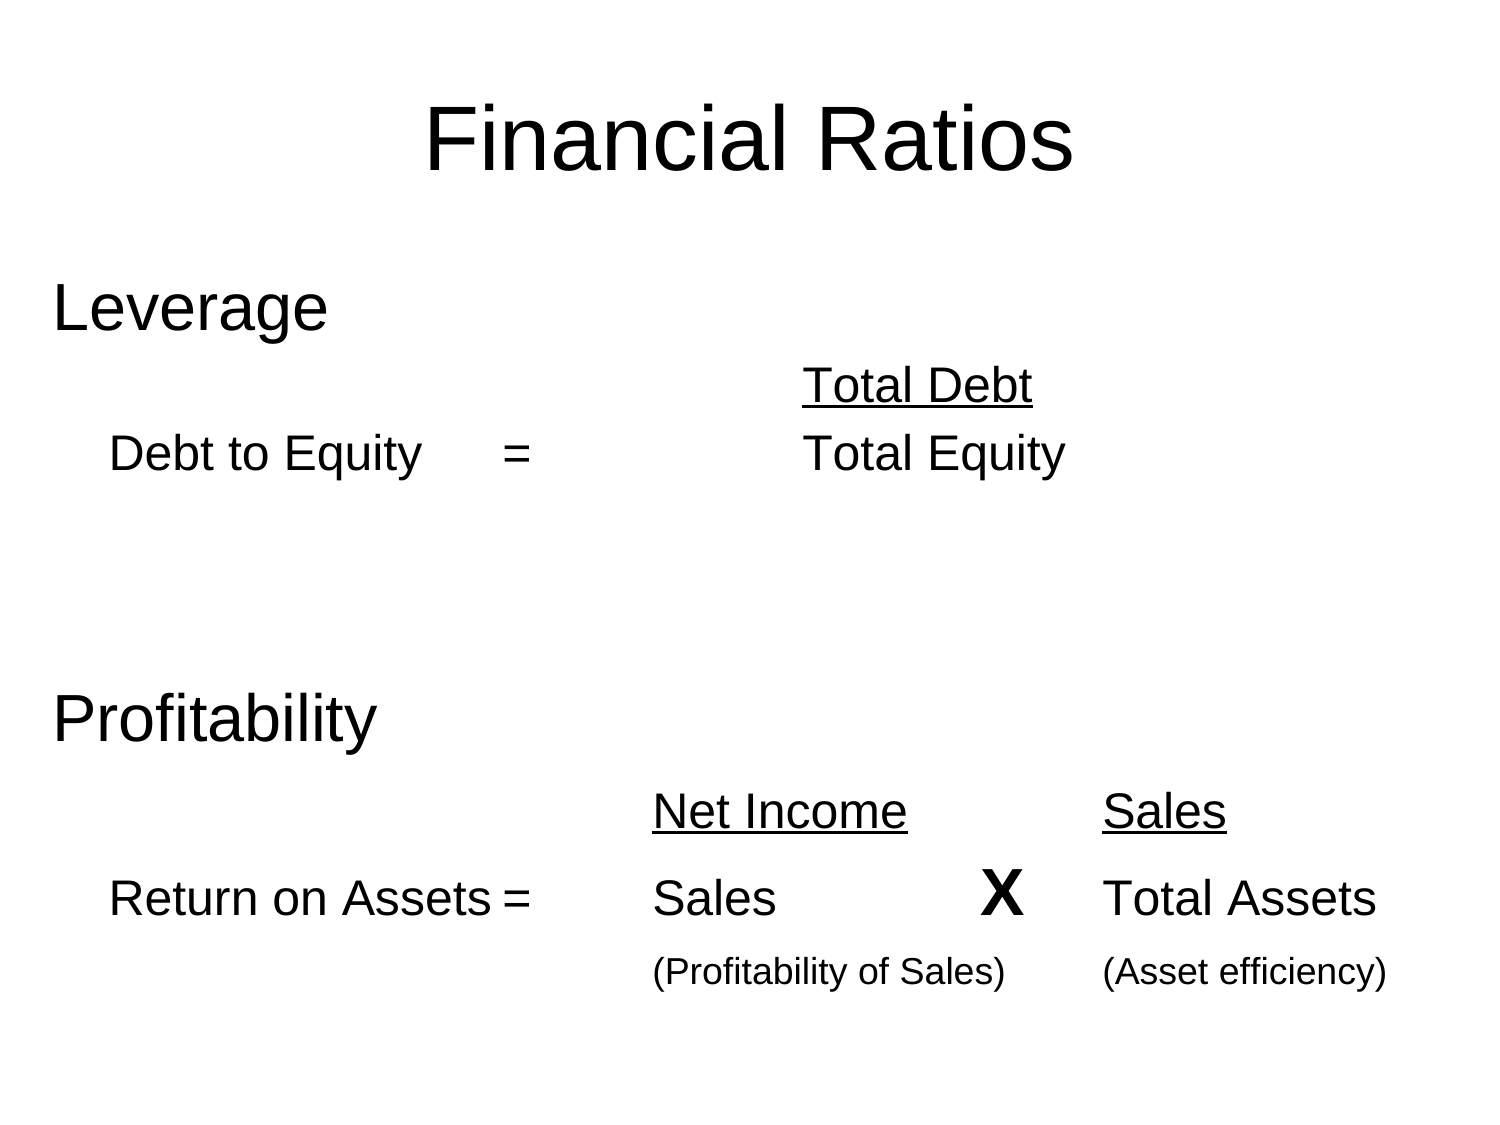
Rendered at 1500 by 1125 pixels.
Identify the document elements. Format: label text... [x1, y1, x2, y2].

title Financial Ratios [75, 45, 1426, 233]
list Leverage Total Debt Debt to Equity = Total Equity Profitability Net Income Sales Return on Assets = Sales X Total Assets (Profitability of Sales) (Asset efficiency) [37, 262, 1463, 1125]
